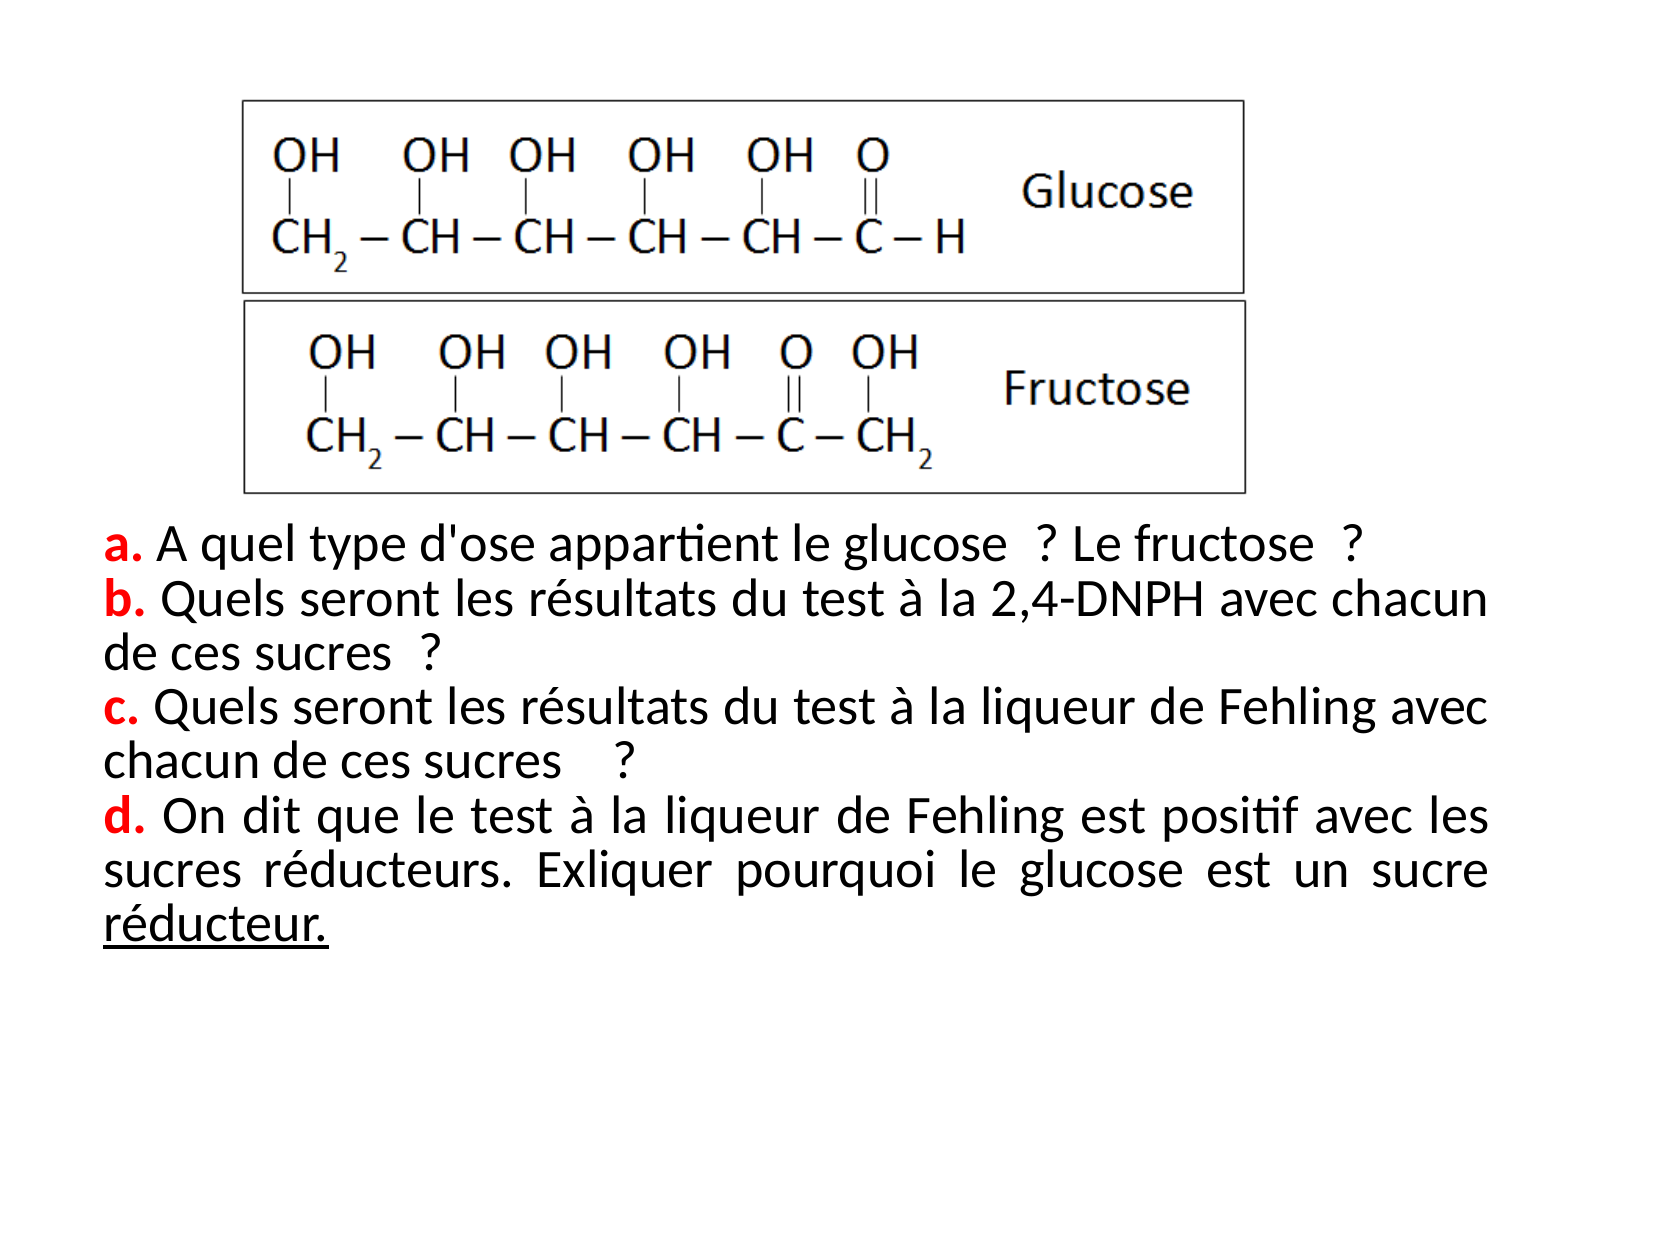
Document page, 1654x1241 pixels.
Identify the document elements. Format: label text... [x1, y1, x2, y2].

picture [236, 94, 1251, 502]
text_box a. A quel type d'ose appartient le glucose ? Le fructose ? b. Quels seront les résultats du test à la 2,4-DNPH avec chacun de ces sucres ? c. Quels seront les résultats du test à la liqueur de Fehling avec chacun de ces sucres ? d. On dit que le test à la liqueur de Fehling est positif avec les sucres réducteurs. Exliquer pourquoi le glucose est un sucre réducteur. [88, 513, 1536, 1059]
